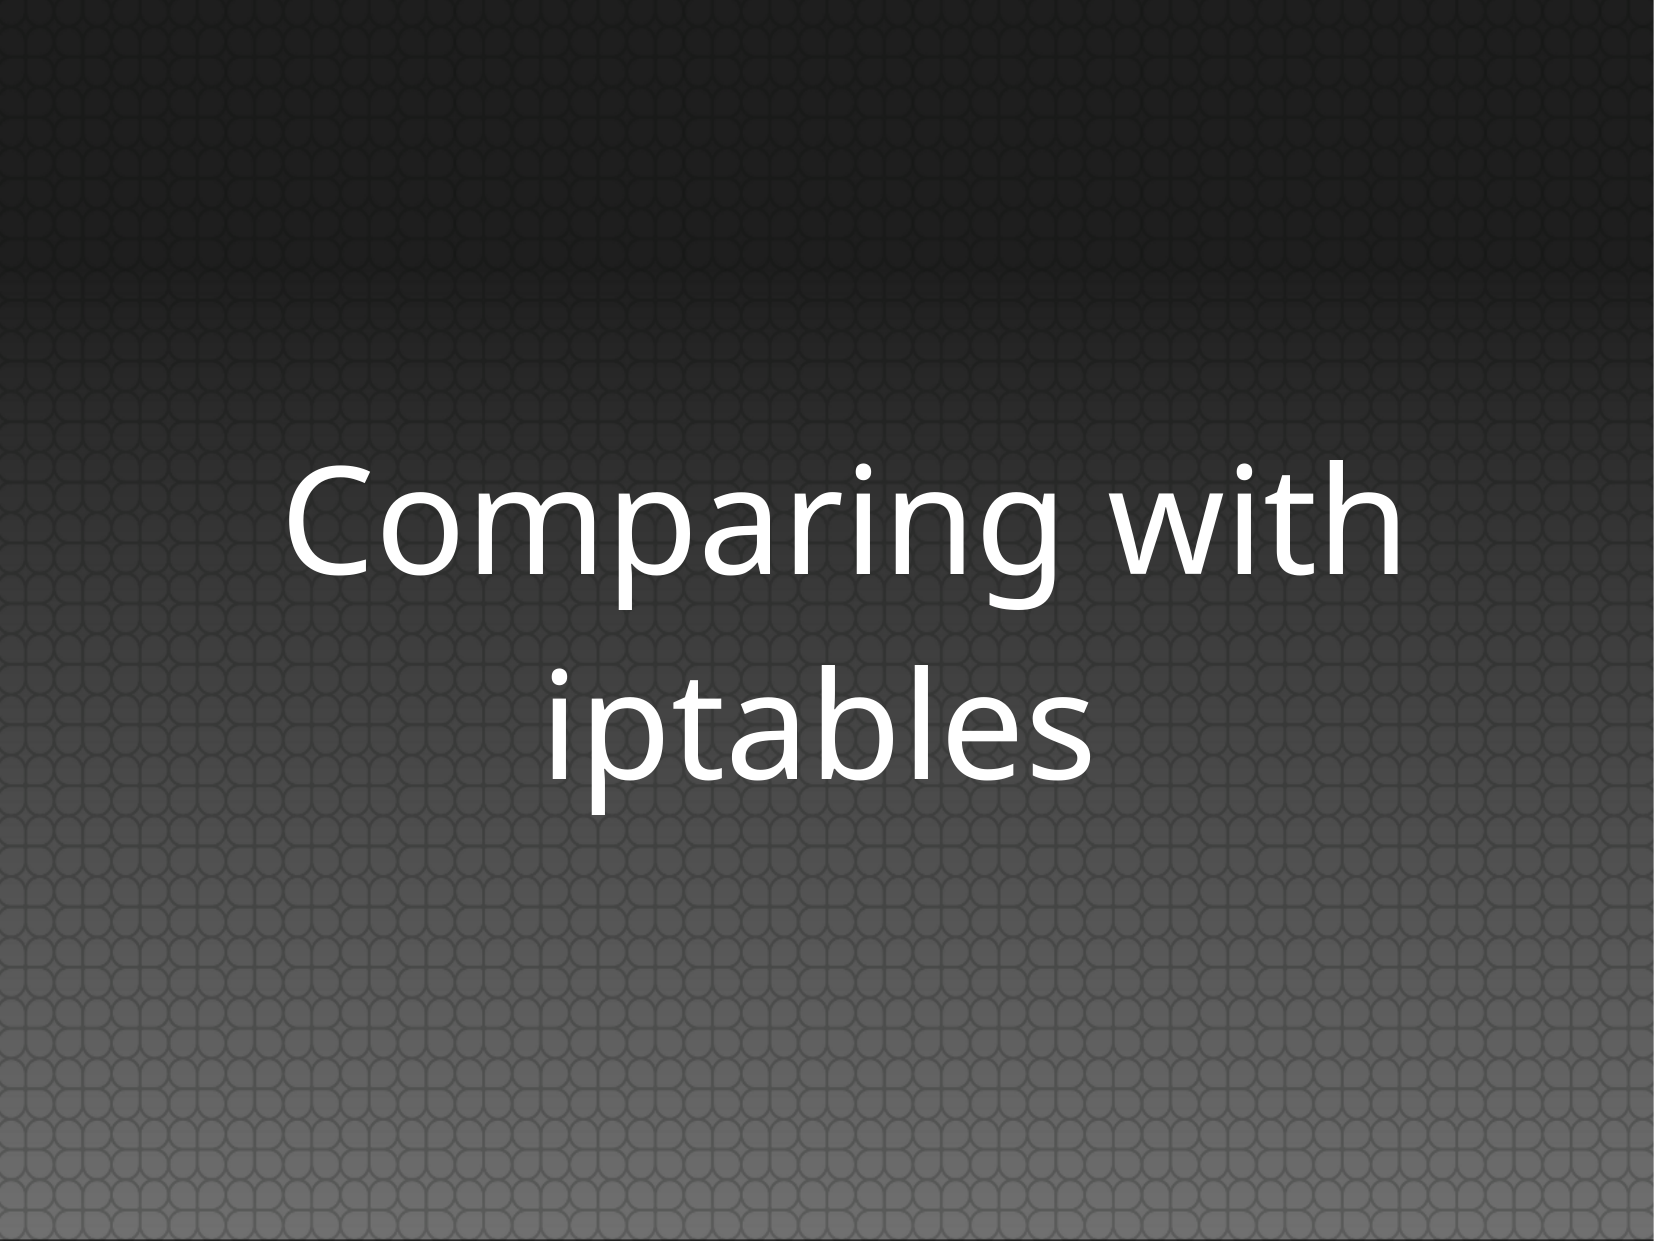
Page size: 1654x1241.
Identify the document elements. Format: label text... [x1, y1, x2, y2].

title Comparing with iptables [75, 444, 1564, 794]
picture [0, 0, 1654, 1241]
